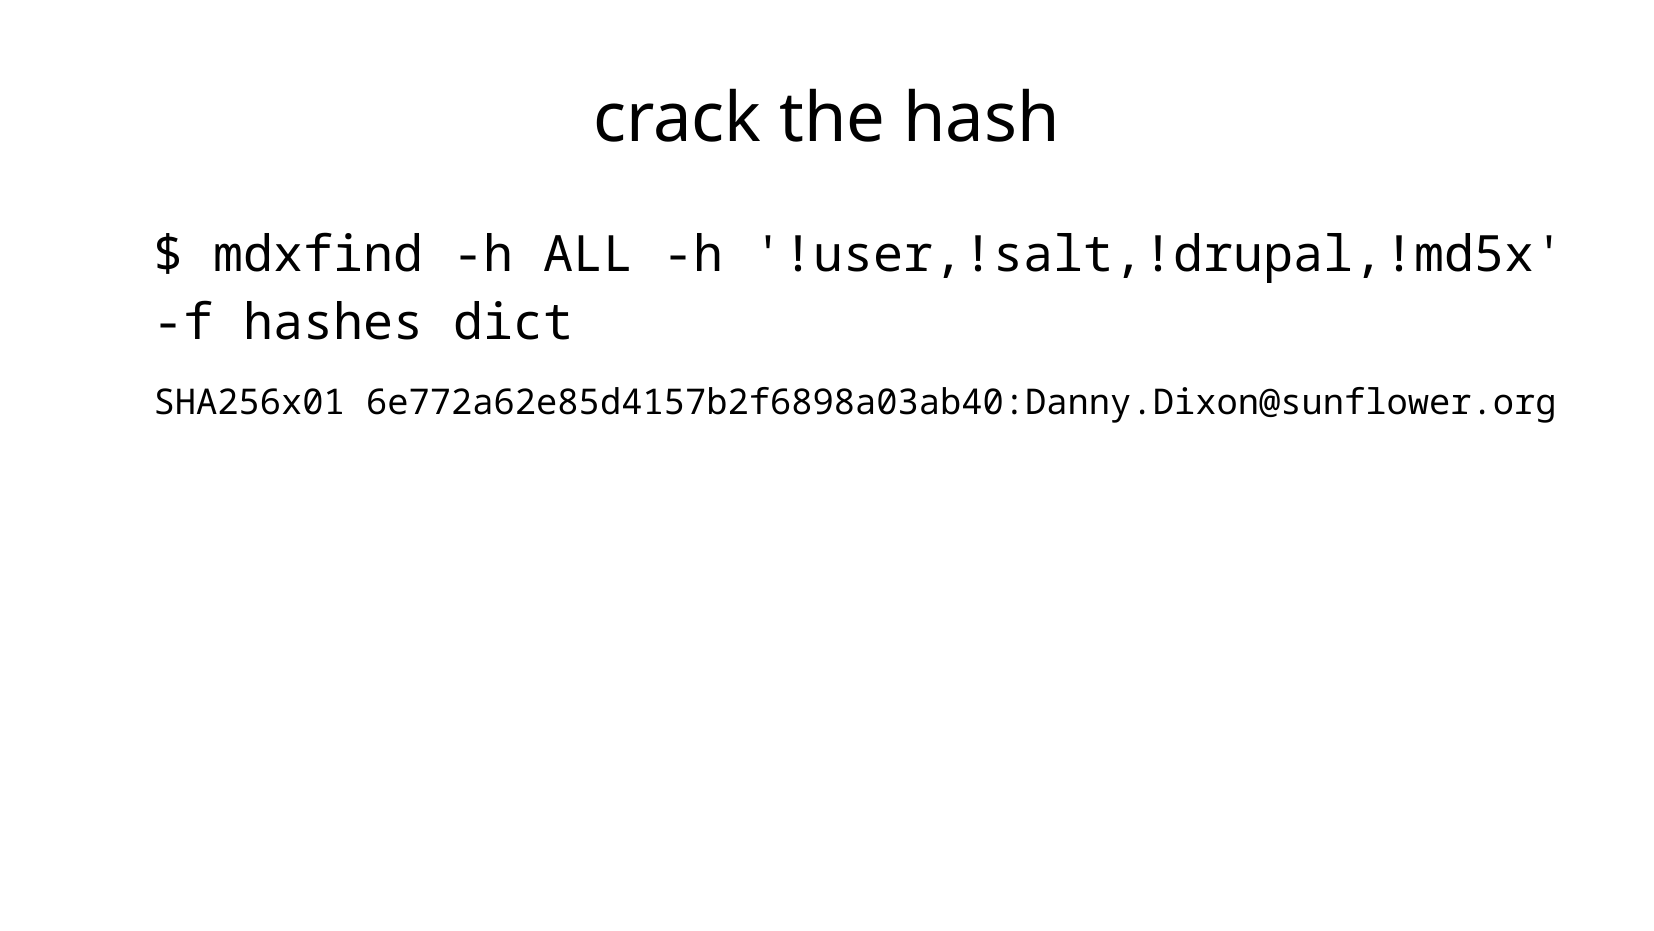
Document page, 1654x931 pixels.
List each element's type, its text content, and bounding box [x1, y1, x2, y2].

list $ mdxfind -h ALL -h '!user,!salt,!drupal,!md5x' -f hashes dict SHA256x01 6e772a62e85d4157b2f6898a03ab40:Danny.Dixon@sunflower.org [82, 217, 1571, 758]
title crack the hash [82, 37, 1571, 193]
